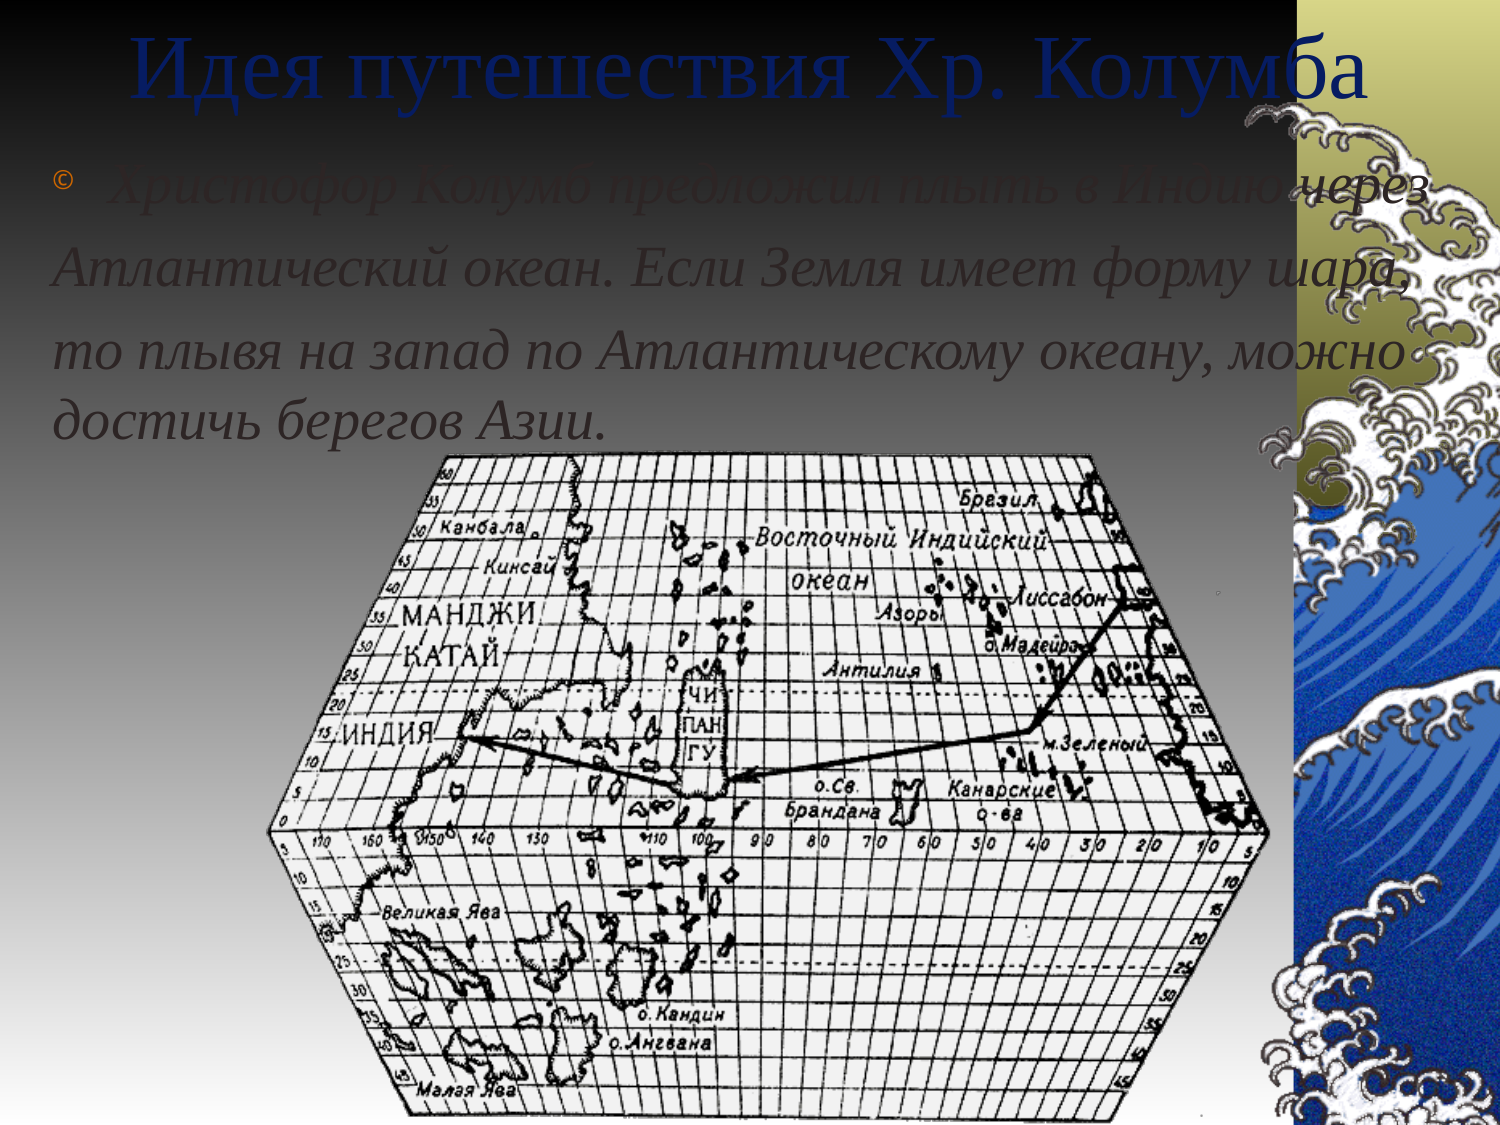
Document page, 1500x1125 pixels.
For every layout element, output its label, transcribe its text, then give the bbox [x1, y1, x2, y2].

list Христофор Колумб предложил плыть в Индию через Атлантический океан. Если Земля имеет форму шара, то плывя на запад по Атлантическому океану, можно достичь берегов Азии. [37, 137, 1463, 463]
picture [262, 76, 1500, 1125]
title Идея путешествия Хр. Колумба [37, 0, 1463, 137]
